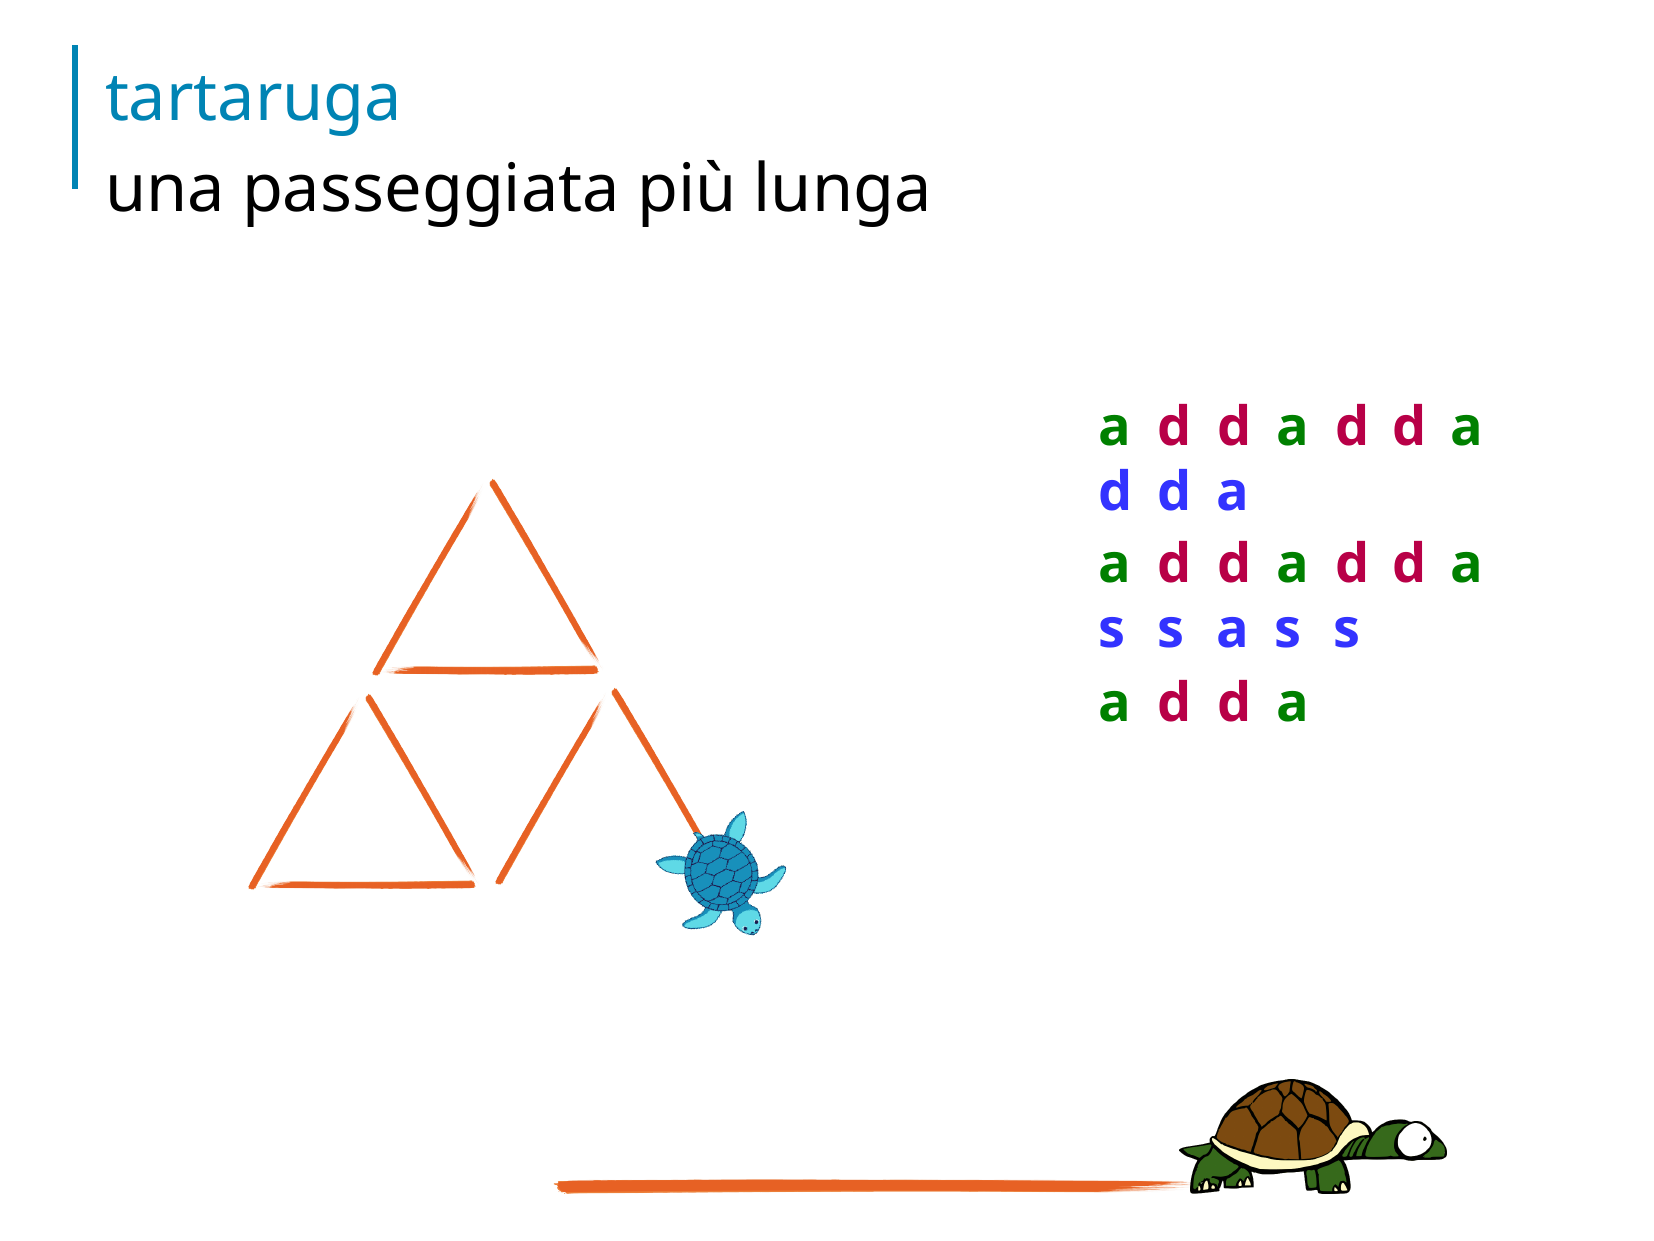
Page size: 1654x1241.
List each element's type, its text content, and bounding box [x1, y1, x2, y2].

picture [370, 477, 605, 678]
text_box s [1142, 609, 1201, 674]
text_box a [1454, 520, 1512, 609]
text_box s [1084, 609, 1142, 674]
text_box d [1143, 674, 1202, 749]
text_box a [1084, 674, 1143, 749]
title tartaruga una passeggiata più lunga [105, 49, 1571, 200]
text_box d [1142, 537, 1202, 609]
picture [493, 687, 807, 963]
text_box a [1261, 383, 1320, 472]
text_box d [1142, 383, 1202, 472]
text_box a [1201, 609, 1259, 674]
text_box s [1318, 609, 1392, 674]
text_box d [1377, 520, 1454, 609]
text_box d [1202, 674, 1261, 749]
text_box d [1142, 472, 1201, 537]
text_box a [1454, 384, 1512, 473]
text_box d [1202, 537, 1261, 609]
text_box d [1320, 383, 1397, 472]
picture [553, 1079, 1447, 1194]
text_box s [1259, 609, 1318, 674]
text_box d [1320, 520, 1377, 609]
picture [246, 692, 481, 892]
text_box a [1261, 674, 1338, 749]
text_box a [1201, 472, 1278, 537]
text_box a [1083, 520, 1142, 609]
text_box d [1084, 472, 1142, 537]
text_box d [1377, 384, 1454, 473]
text_box a [1083, 383, 1142, 472]
text_box a [1261, 520, 1320, 609]
text_box d [1202, 383, 1261, 472]
